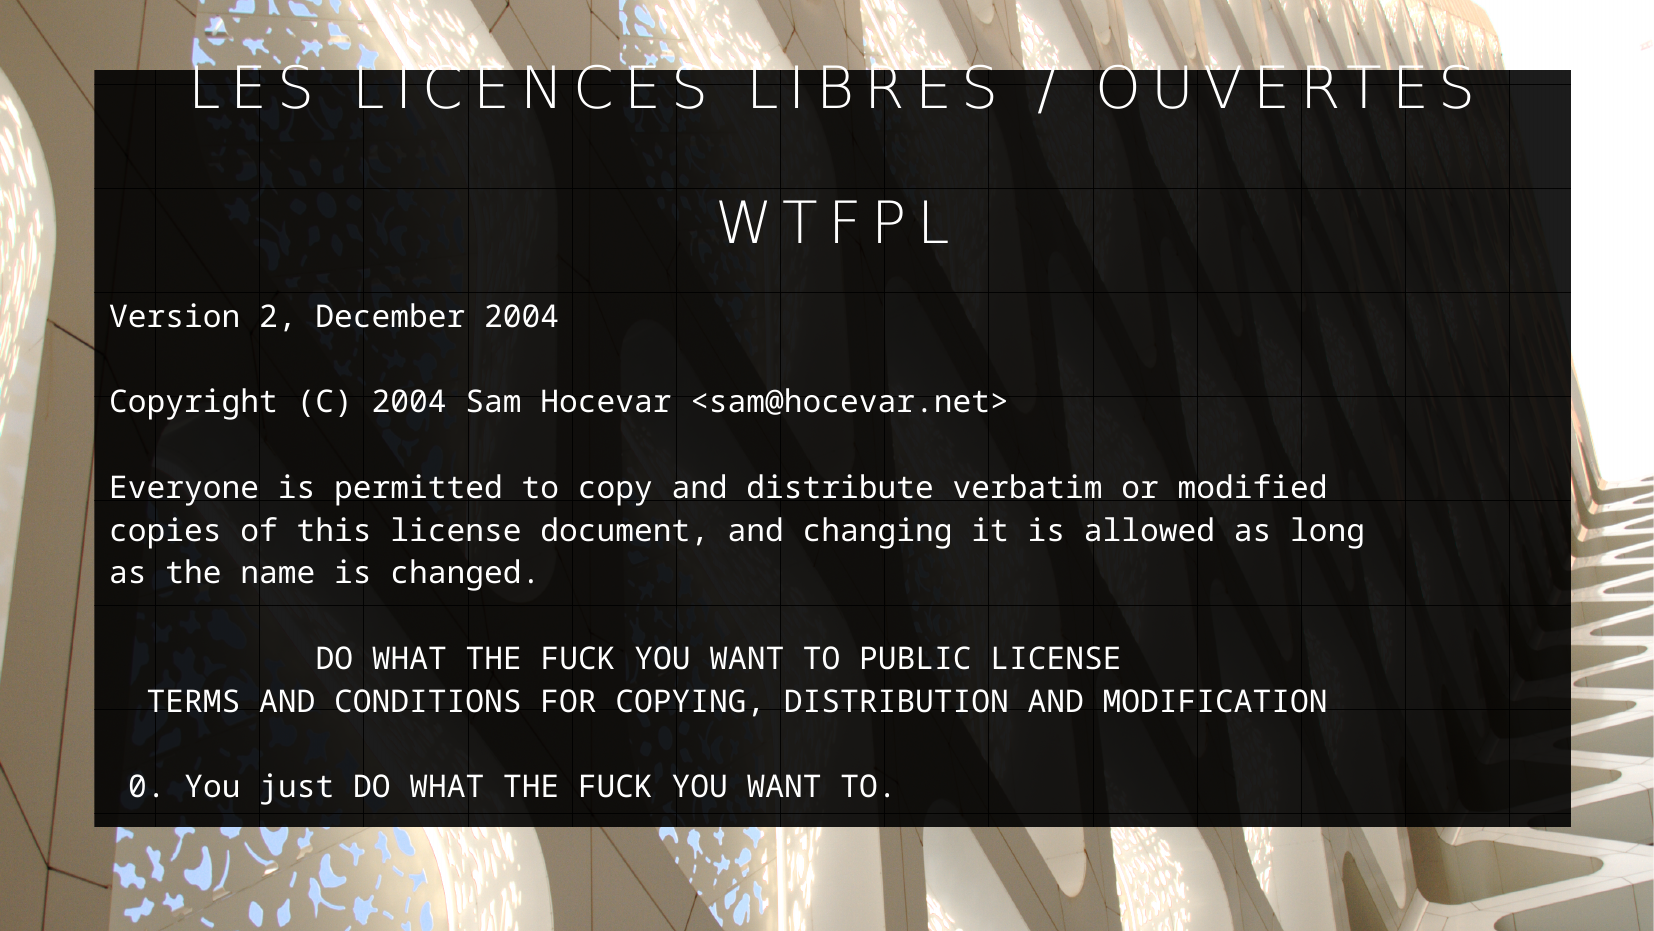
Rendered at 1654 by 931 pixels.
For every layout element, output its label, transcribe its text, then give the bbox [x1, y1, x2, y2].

picture [0, 0, 1654, 931]
text_box LES LICENCES LIBRES / OUVERTES WTFPL Version 2, December 2004 Copyright (C) 2004 Sam Hocevar <sam@hocevar.net> Everyone is permitted to copy and distribute verbatim or modified copies of this license document, and changing it is allowed as long as the name is changed. DO WHAT THE FUCK YOU WANT TO PUBLIC LICENSE TERMS AND CONDITIONS FOR COPYING, DISTRIBUTION AND MODIFICATION 0. You just DO WHAT THE FUCK YOU WANT TO. [94, 70, 1571, 827]
